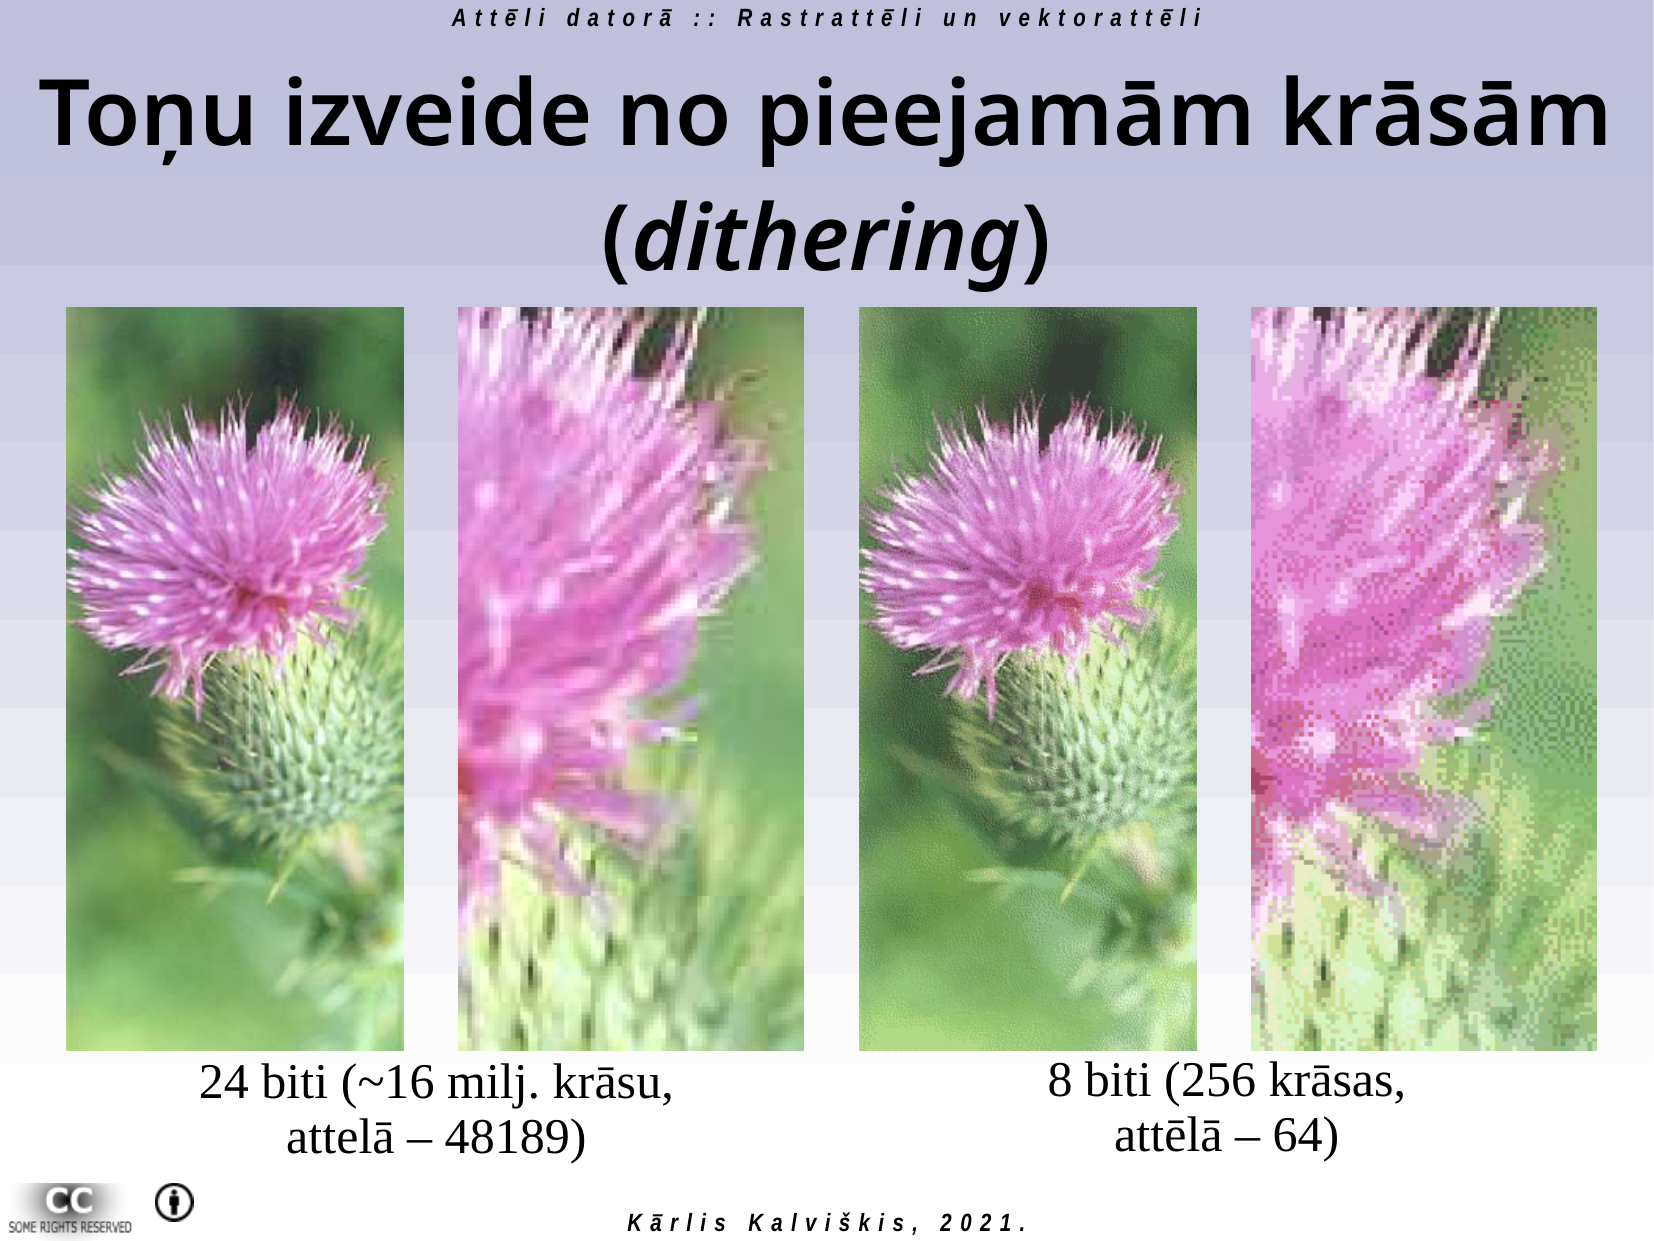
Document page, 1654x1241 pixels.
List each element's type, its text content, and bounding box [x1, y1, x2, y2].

text_box 24 biti (~16 milj. krāsu, attelā – 48189) [198, 1054, 675, 1169]
picture [0, 0, 1654, 1241]
text_box 8 biti (256 krāsas, attēlā – 64) [1044, 1051, 1410, 1166]
title Toņu izveide no pieejamām krāsām (dithering) [29, 49, 1625, 296]
